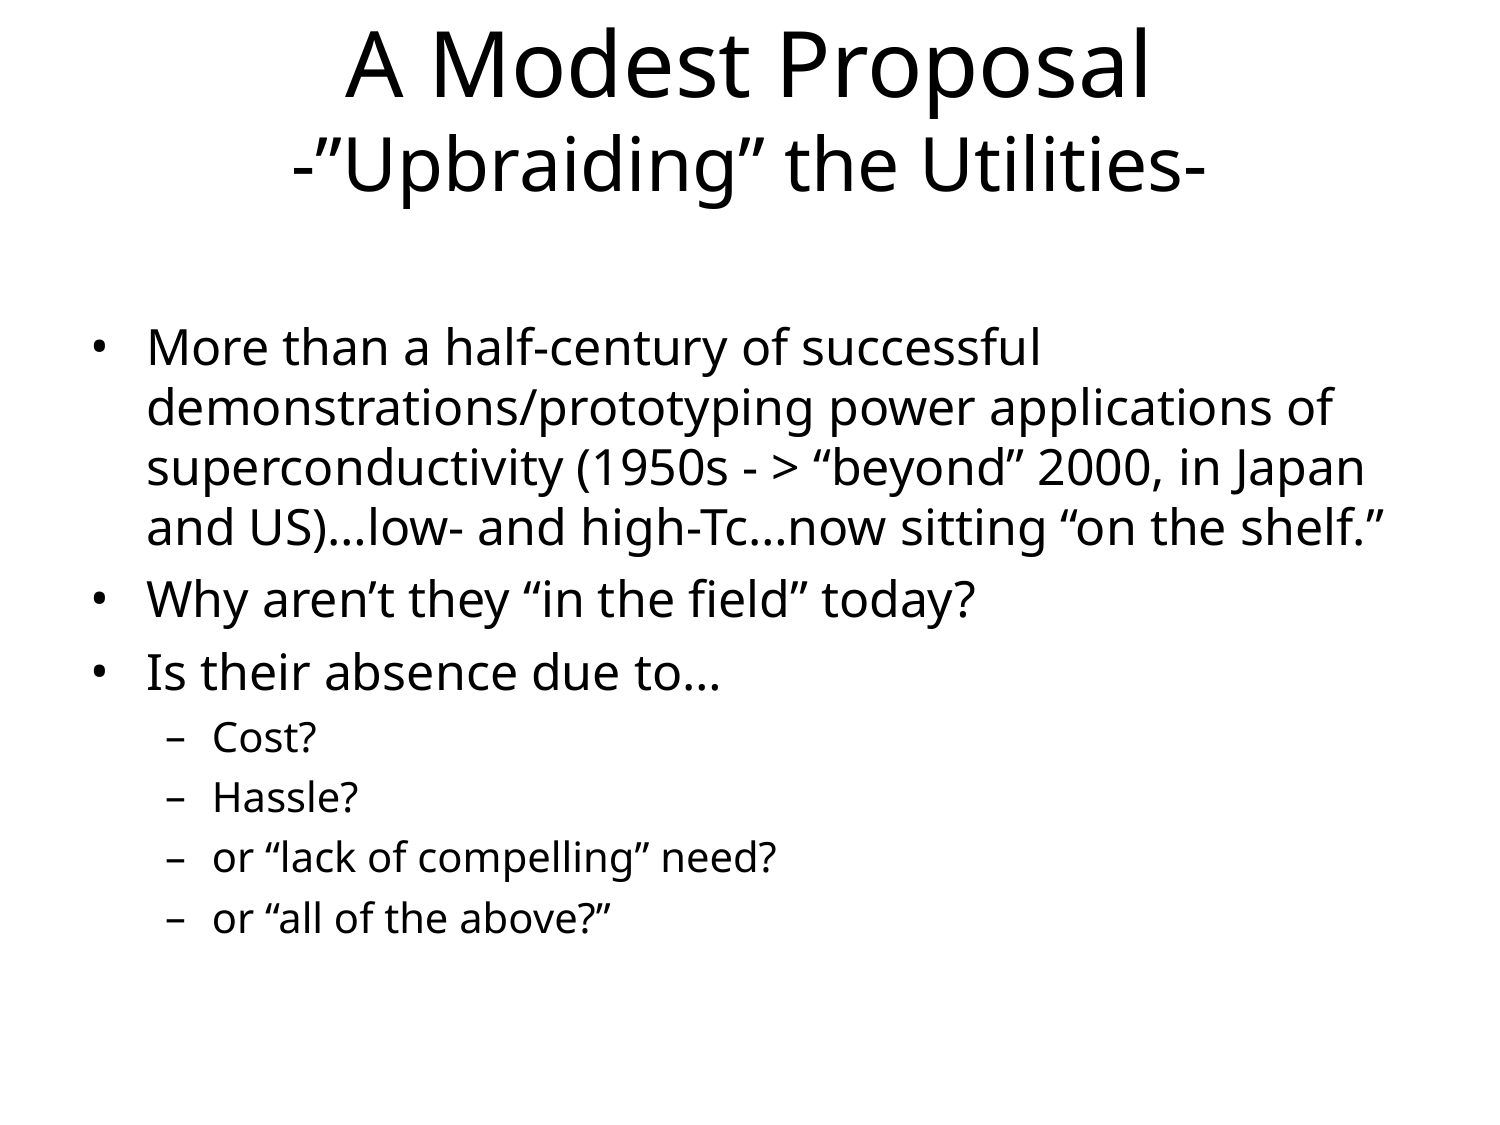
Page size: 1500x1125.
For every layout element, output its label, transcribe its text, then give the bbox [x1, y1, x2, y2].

list More than a half-century of successful demonstrations/prototyping power applications of superconductivity (1950s - > “beyond” 2000, in Japan and US)…low- and high-Tc…now sitting “on the shelf.” Why aren’t they “in the field” today? Is their absence due to… Cost? Hassle? or “lack of compelling” need? or “all of the above?” [75, 307, 1426, 1075]
title A Modest Proposal -”Upbraiding” the Utilities- [75, 0, 1426, 214]
